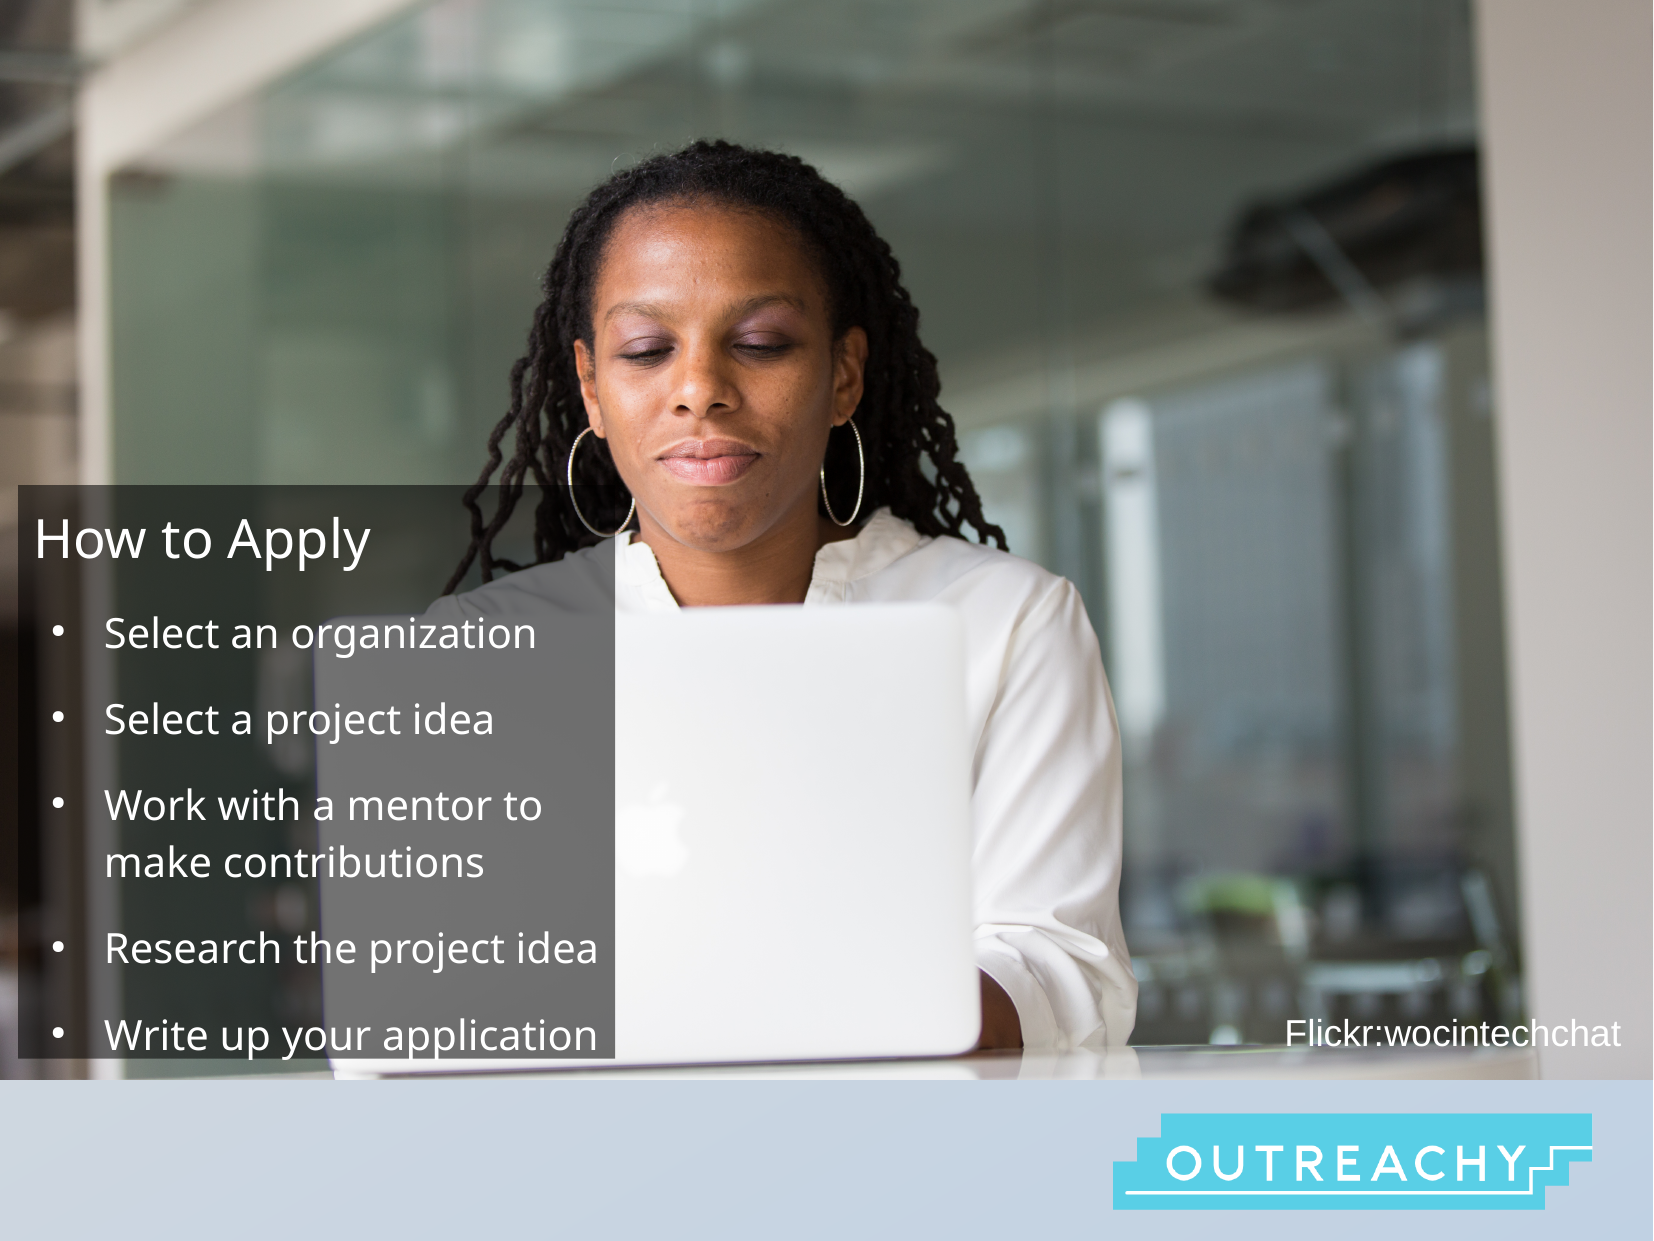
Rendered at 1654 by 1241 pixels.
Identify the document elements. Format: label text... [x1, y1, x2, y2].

picture [0, 0, 1654, 1080]
list How to Apply Select an organization Select a project idea Work with a mentor to make contributions Research the project idea Write up your application [18, 485, 616, 1059]
picture [1112, 1112, 1593, 1210]
text_box Flickr:wocintechchat [1269, 1005, 1637, 1062]
